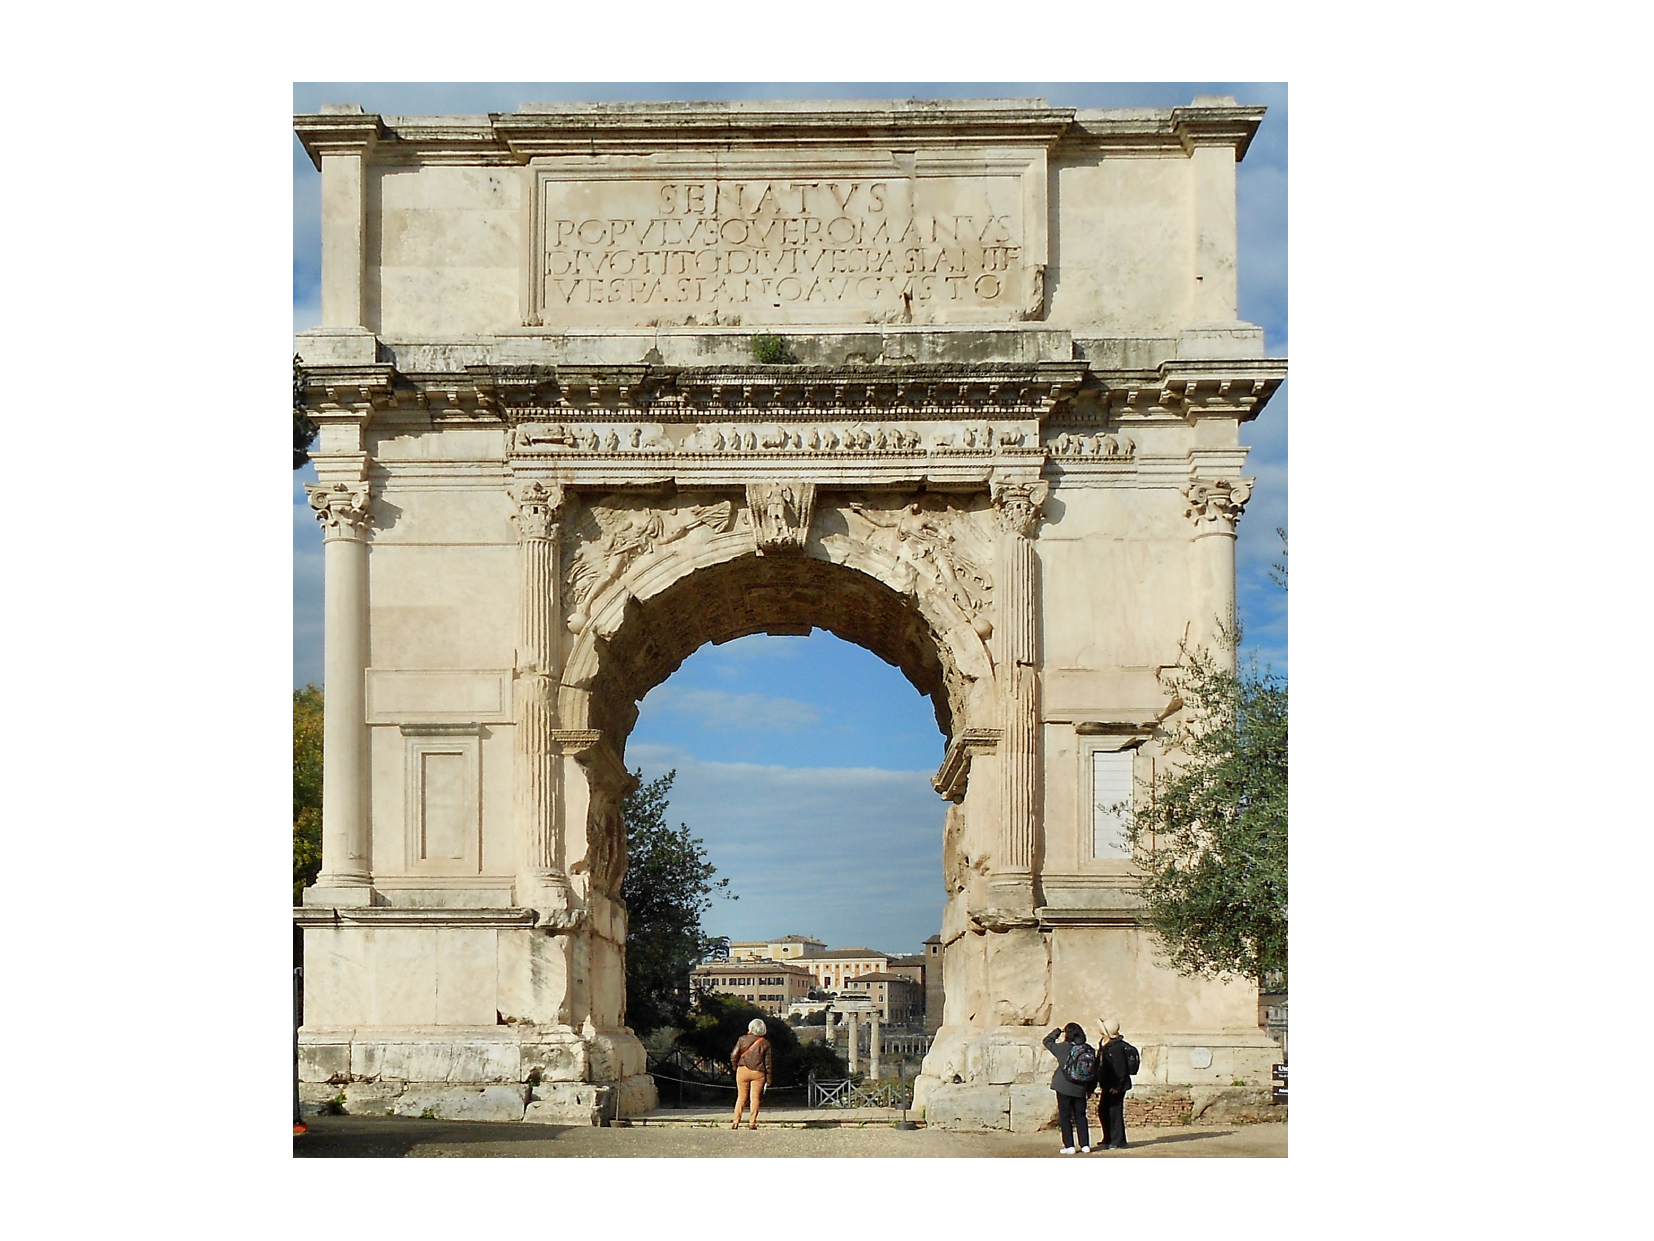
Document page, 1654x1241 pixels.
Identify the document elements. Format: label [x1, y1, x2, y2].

picture [293, 82, 1288, 1158]
